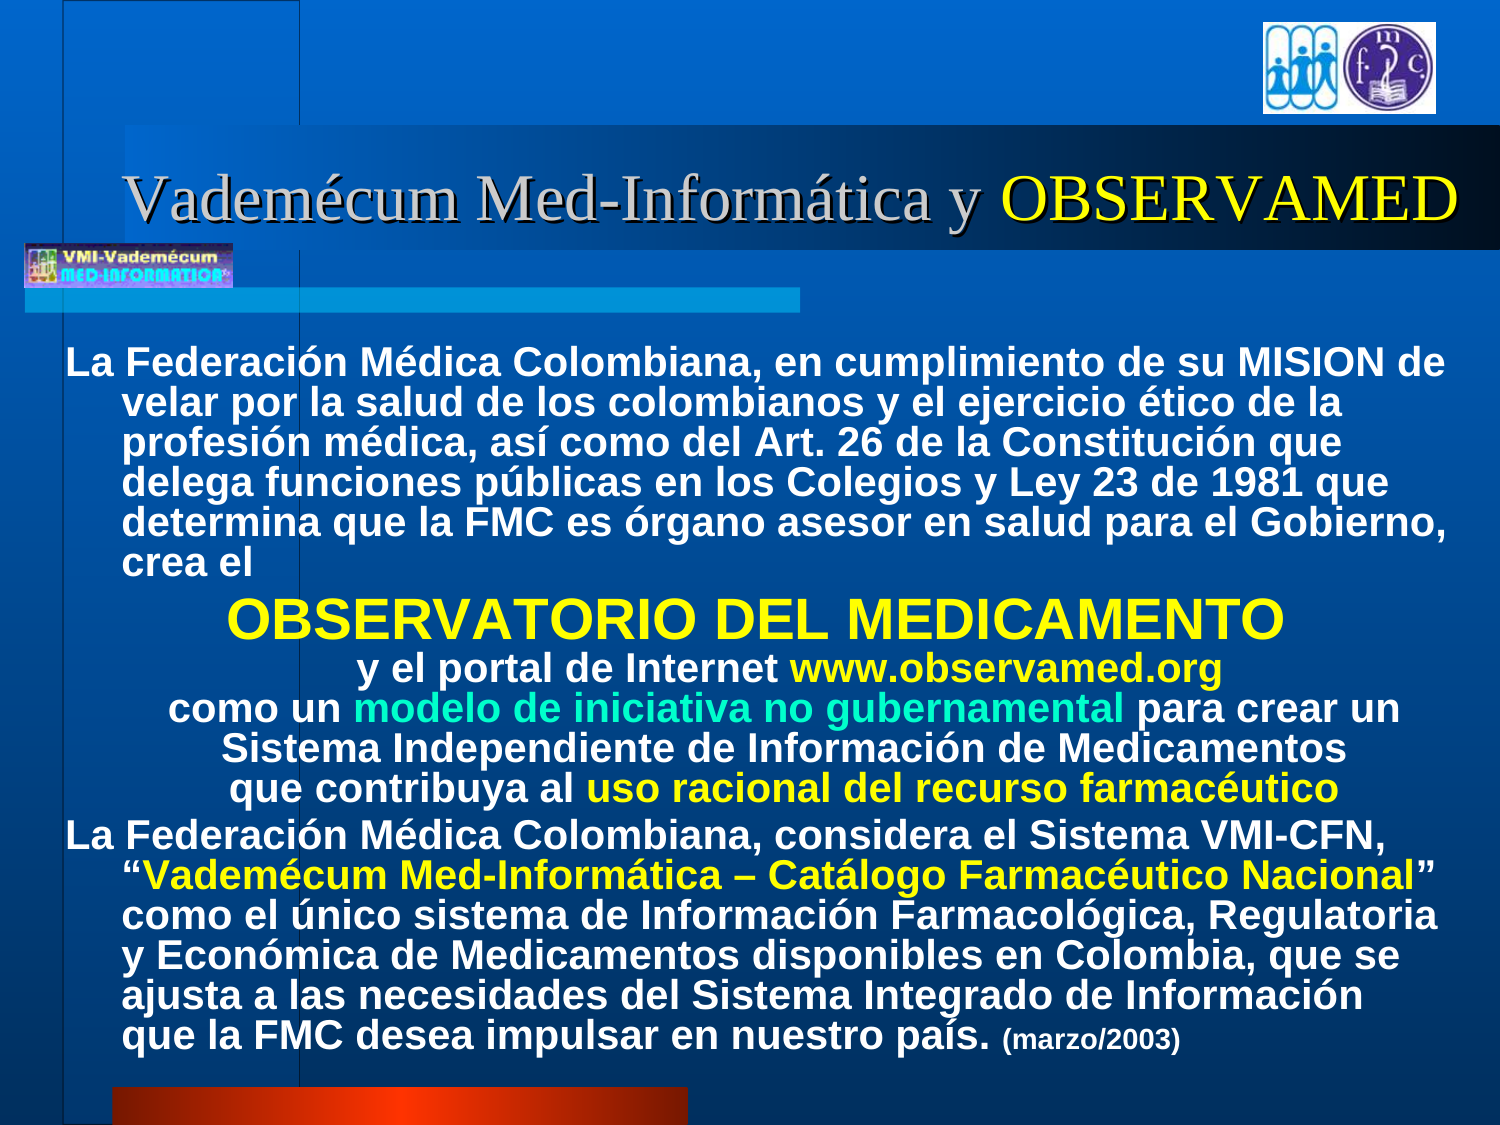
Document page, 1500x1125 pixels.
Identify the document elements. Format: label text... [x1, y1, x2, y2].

chart [24, 243, 233, 288]
list La Federación Médica Colombiana, en cumplimiento de su MISION de velar por la salud de los colombianos y el ejercicio ético de la profesión médica, así como del Art. 26 de la Constitución que delega funciones públicas en los Colegios y Ley 23 de 1981 que determina que la FMC es órgano asesor en salud para el Gobierno, crea el OBSERVATORIO DEL MEDICAMENTO y el portal de Internet www.observamed.org como un modelo de iniciativa no gubernamental para crear un Sistema Independiente de Información de Medicamentos que contribuya al uso racional del recurso farmacéutico La Federación Médica Colombiana, considera el Sistema VMI-CFN, “Vademécum Med-Informática – Catálogo Farmacéutico Nacional” como el único sistema de Información Farmacológica, Regulatoria y Económica de Medicamentos disponibles en Colombia, que se ajusta a las necesidades del Sistema Integrado de Información que la FMC desea impulsar en nuestro país. (marzo/2003) [50, 336, 1463, 1083]
picture [1263, 22, 1436, 114]
title Vademécum Med-Informática y OBSERVAMED [62, 99, 1475, 288]
